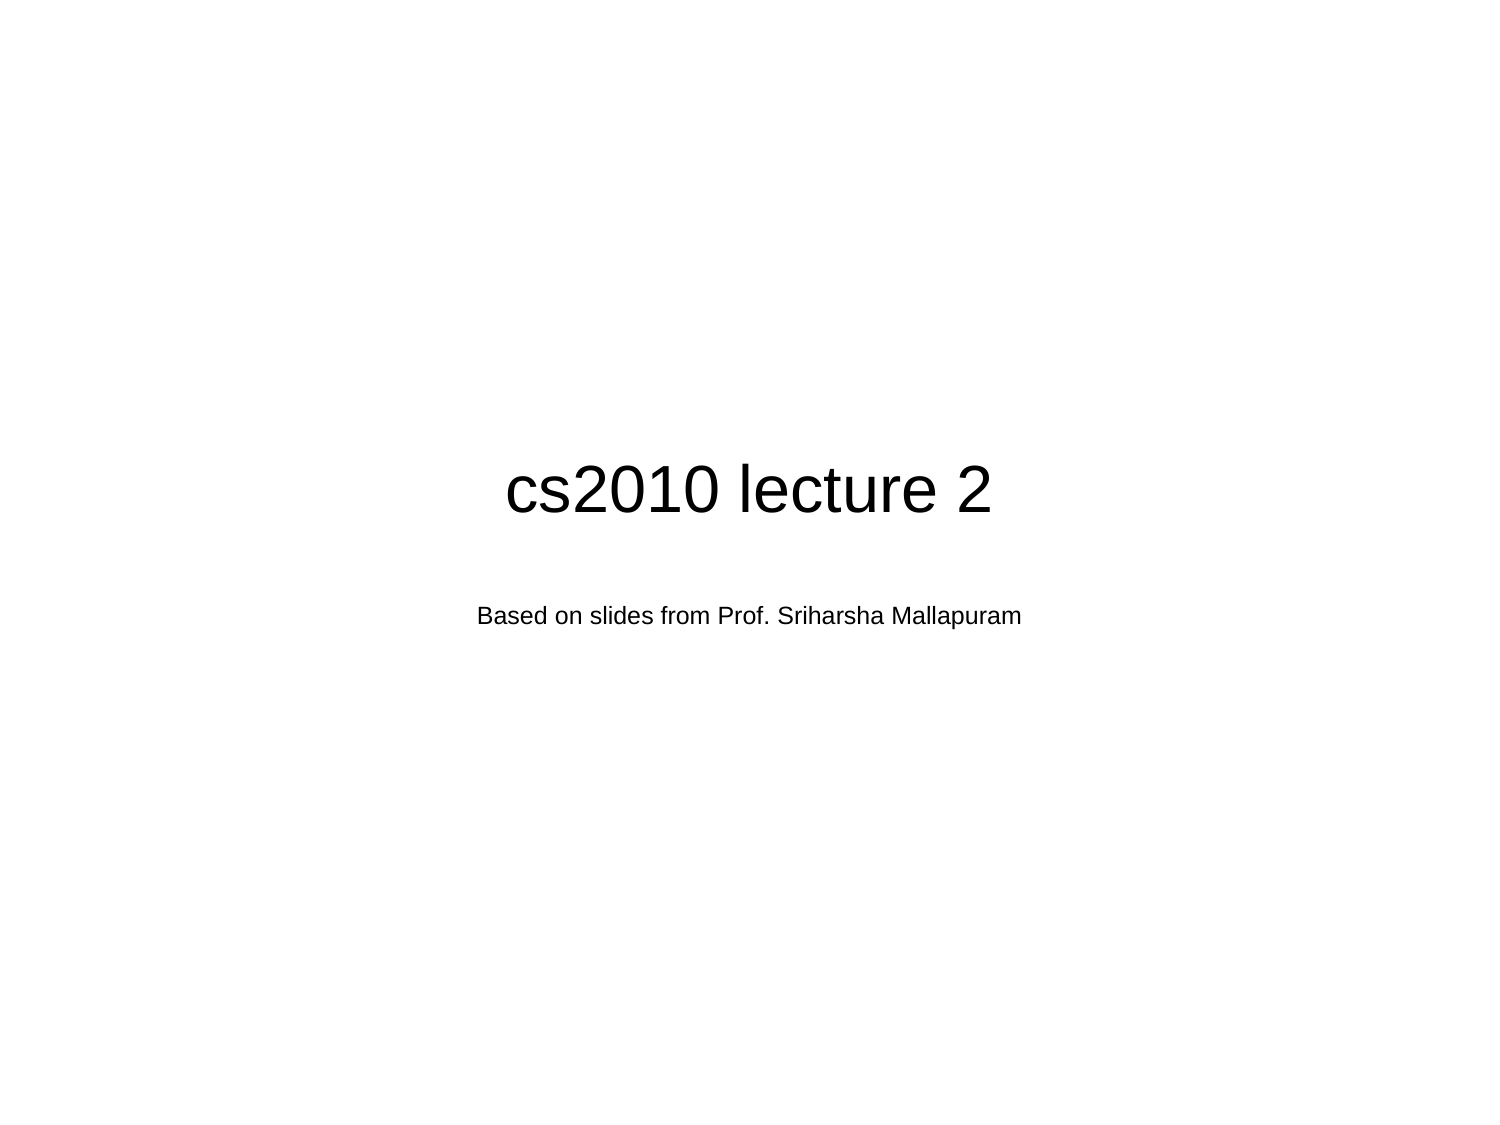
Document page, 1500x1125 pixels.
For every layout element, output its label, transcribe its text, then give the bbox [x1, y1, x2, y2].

subtitle cs2010 lecture 2 Based on slides from Prof. Sriharsha Mallapuram [75, 143, 1425, 1013]
